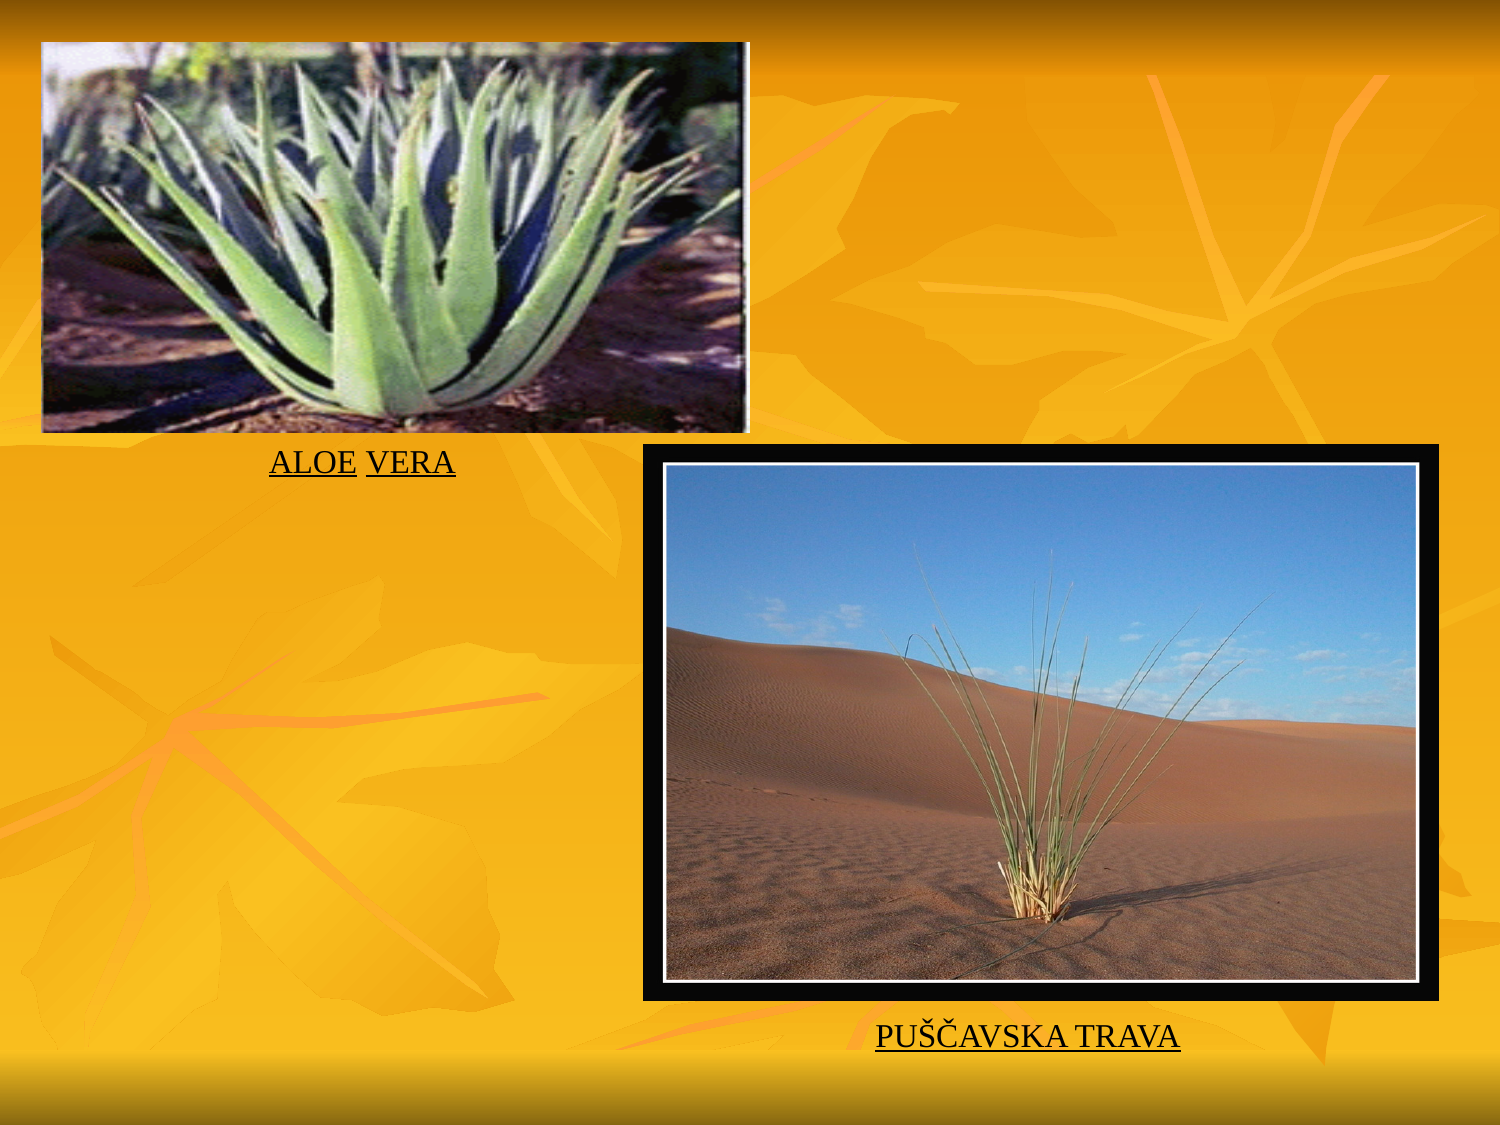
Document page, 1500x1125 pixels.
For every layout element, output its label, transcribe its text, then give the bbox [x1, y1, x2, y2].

picture [41, 42, 750, 433]
text_box PUŠČAVSKA TRAVA [860, 1006, 1196, 1062]
picture [643, 444, 1439, 1001]
text_box ALOE VERA [254, 432, 472, 488]
